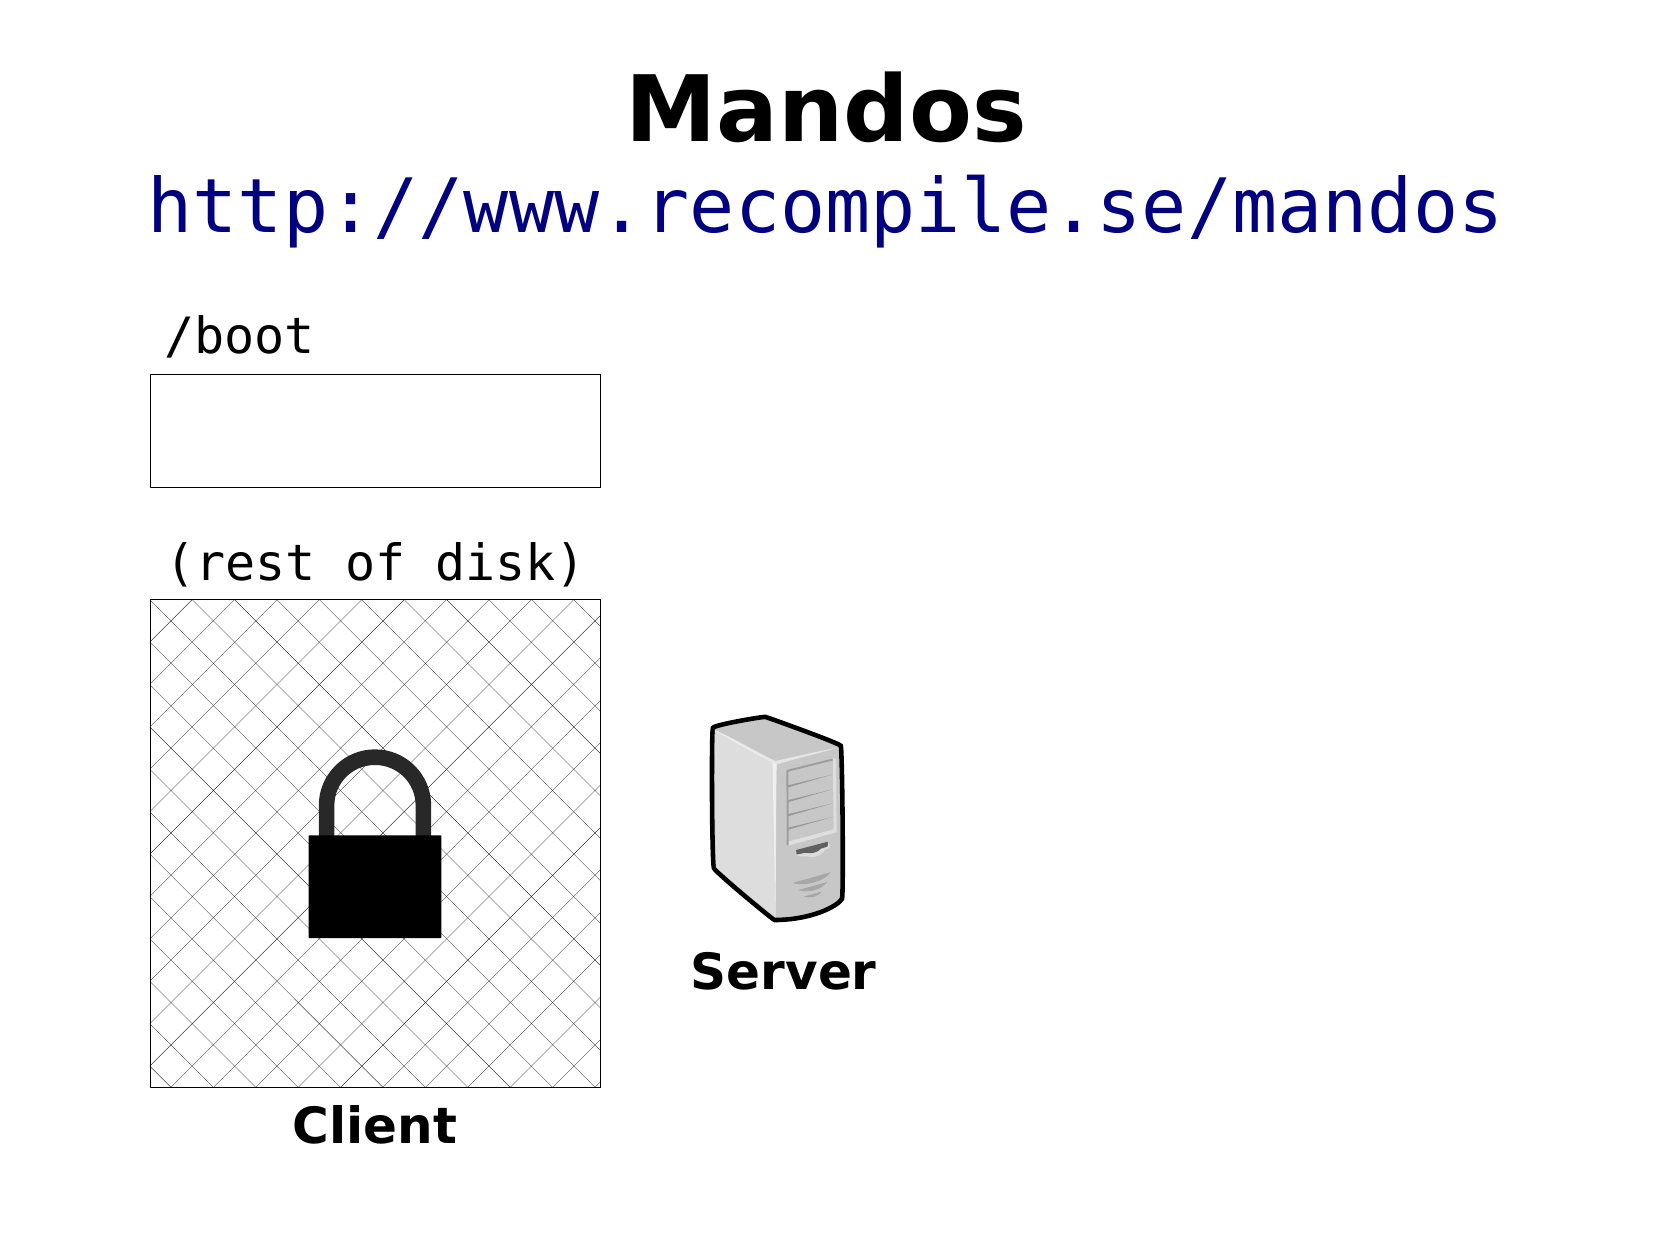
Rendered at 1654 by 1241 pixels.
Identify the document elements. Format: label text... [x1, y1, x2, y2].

title Mandos http://www.recompile.se/mandos [82, 49, 1571, 257]
text_box (rest of disk) [150, 526, 600, 638]
text_box /boot [150, 300, 330, 374]
picture [257, 726, 493, 961]
text_box [150, 599, 601, 1088]
text_box Server [676, 935, 892, 1009]
text_box Client [277, 1089, 473, 1163]
text_box [150, 374, 601, 488]
picture [672, 678, 882, 974]
